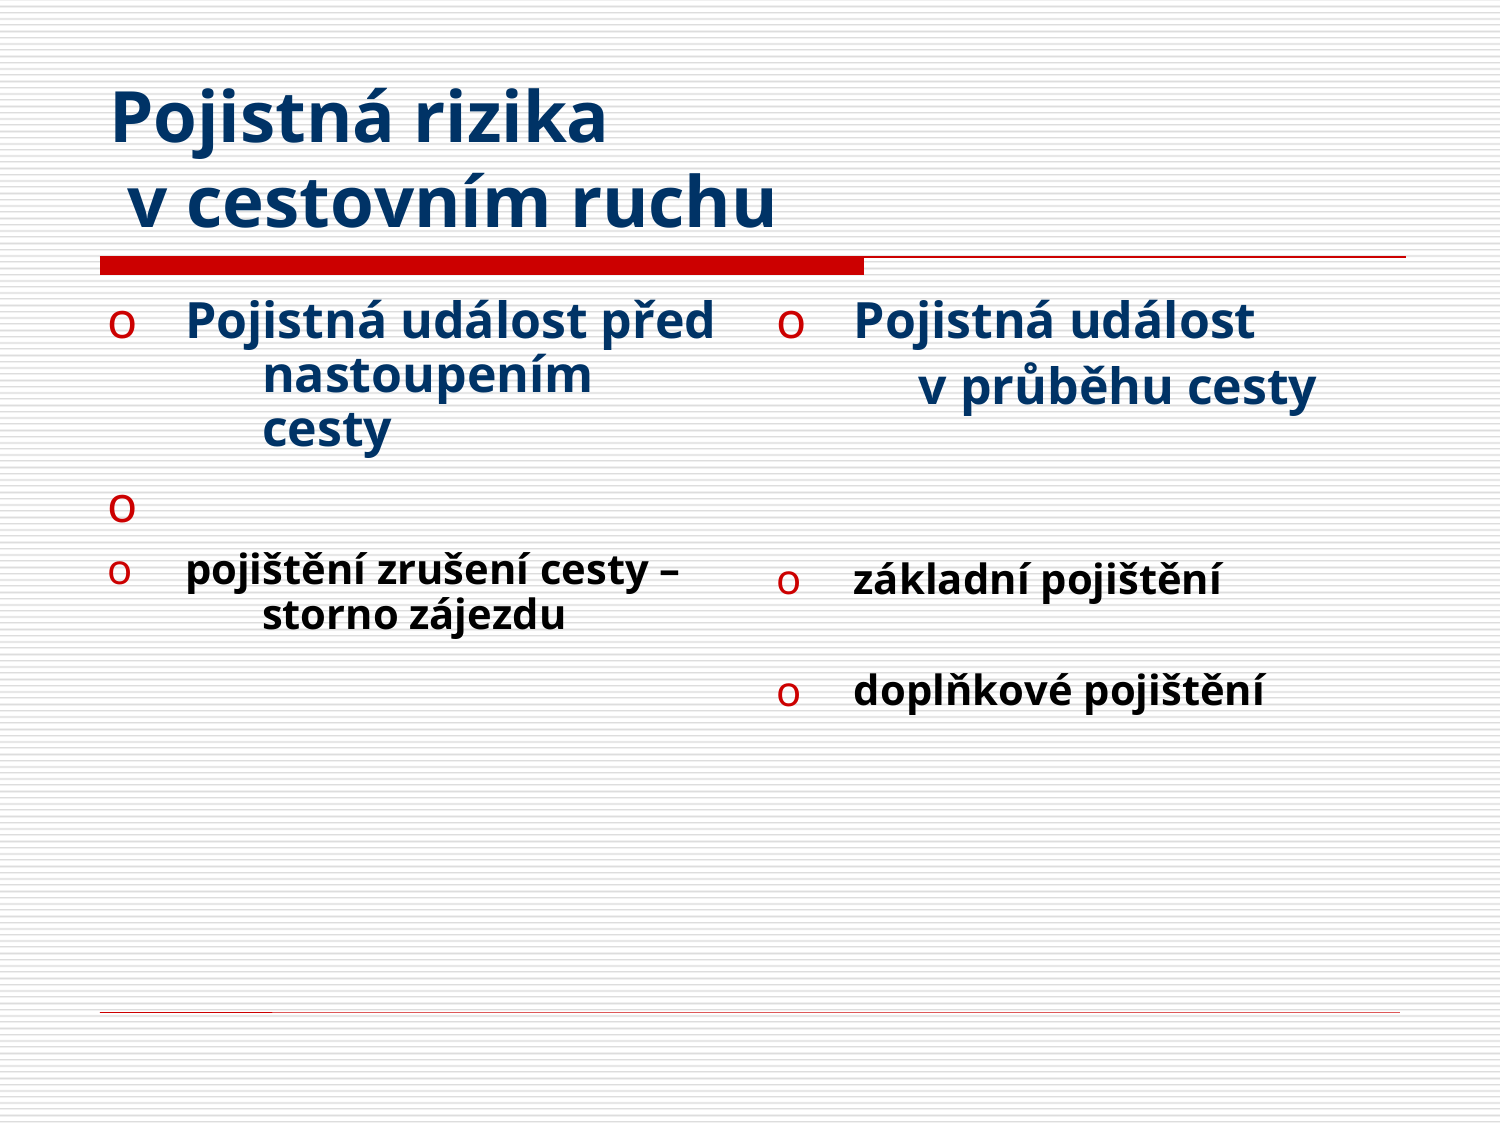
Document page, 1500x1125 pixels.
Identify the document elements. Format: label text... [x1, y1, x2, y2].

list Pojistná událost před nastoupením cesty pojištění zrušení cesty – storno zájezdu [92, 287, 737, 988]
list Pojistná událost v průběhu cesty základní pojištění doplňkové pojištění [761, 287, 1406, 988]
title Pojistná rizika v cestovním ruchu [94, 50, 1407, 250]
